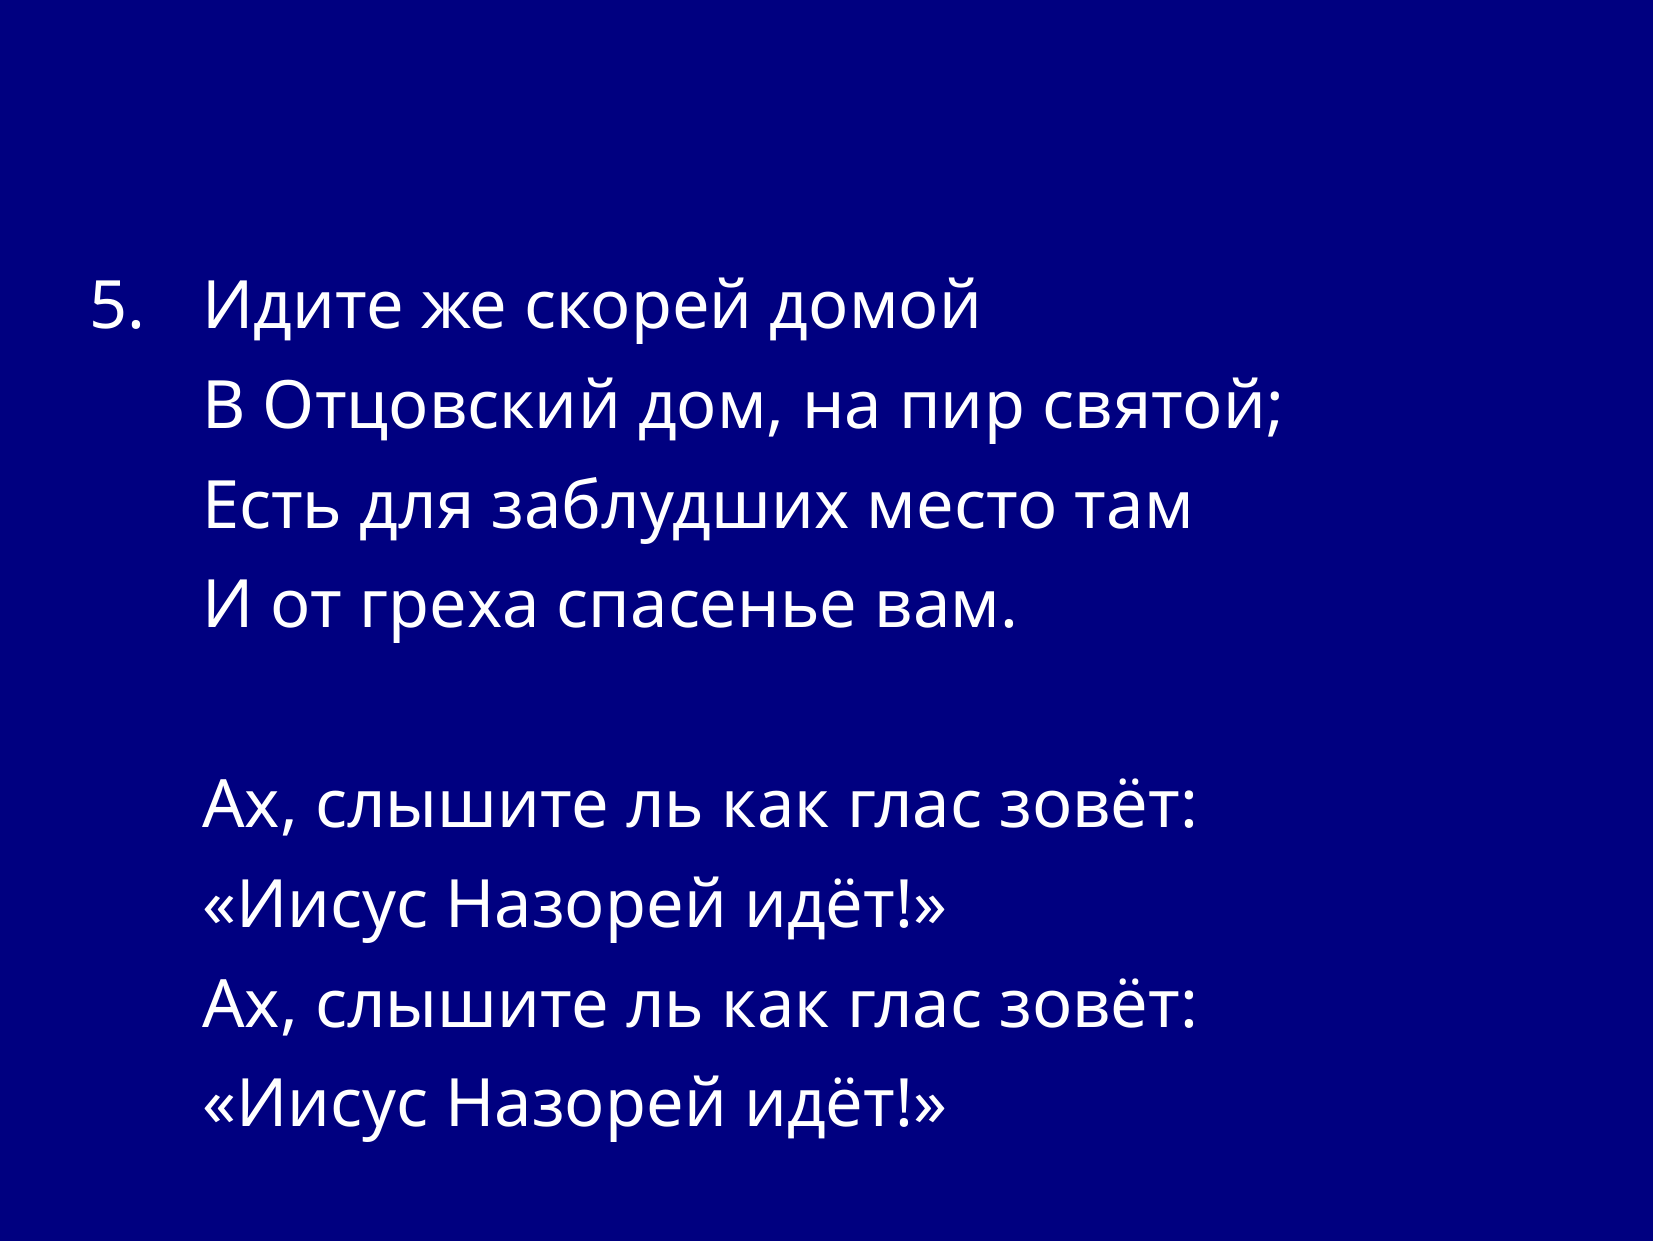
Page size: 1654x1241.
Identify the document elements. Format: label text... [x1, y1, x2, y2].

text_box 5. Идите же скорей домой В Отцовский дом, на пир святой; Есть для заблудших место там И от греха спасенье вам. Ах, слышите ль как глас зовёт: «Иисус Назорей идёт!» Ах, слышите ль как глас зовёт: «Иисус Назорей идёт!» [75, 150, 1576, 1163]
